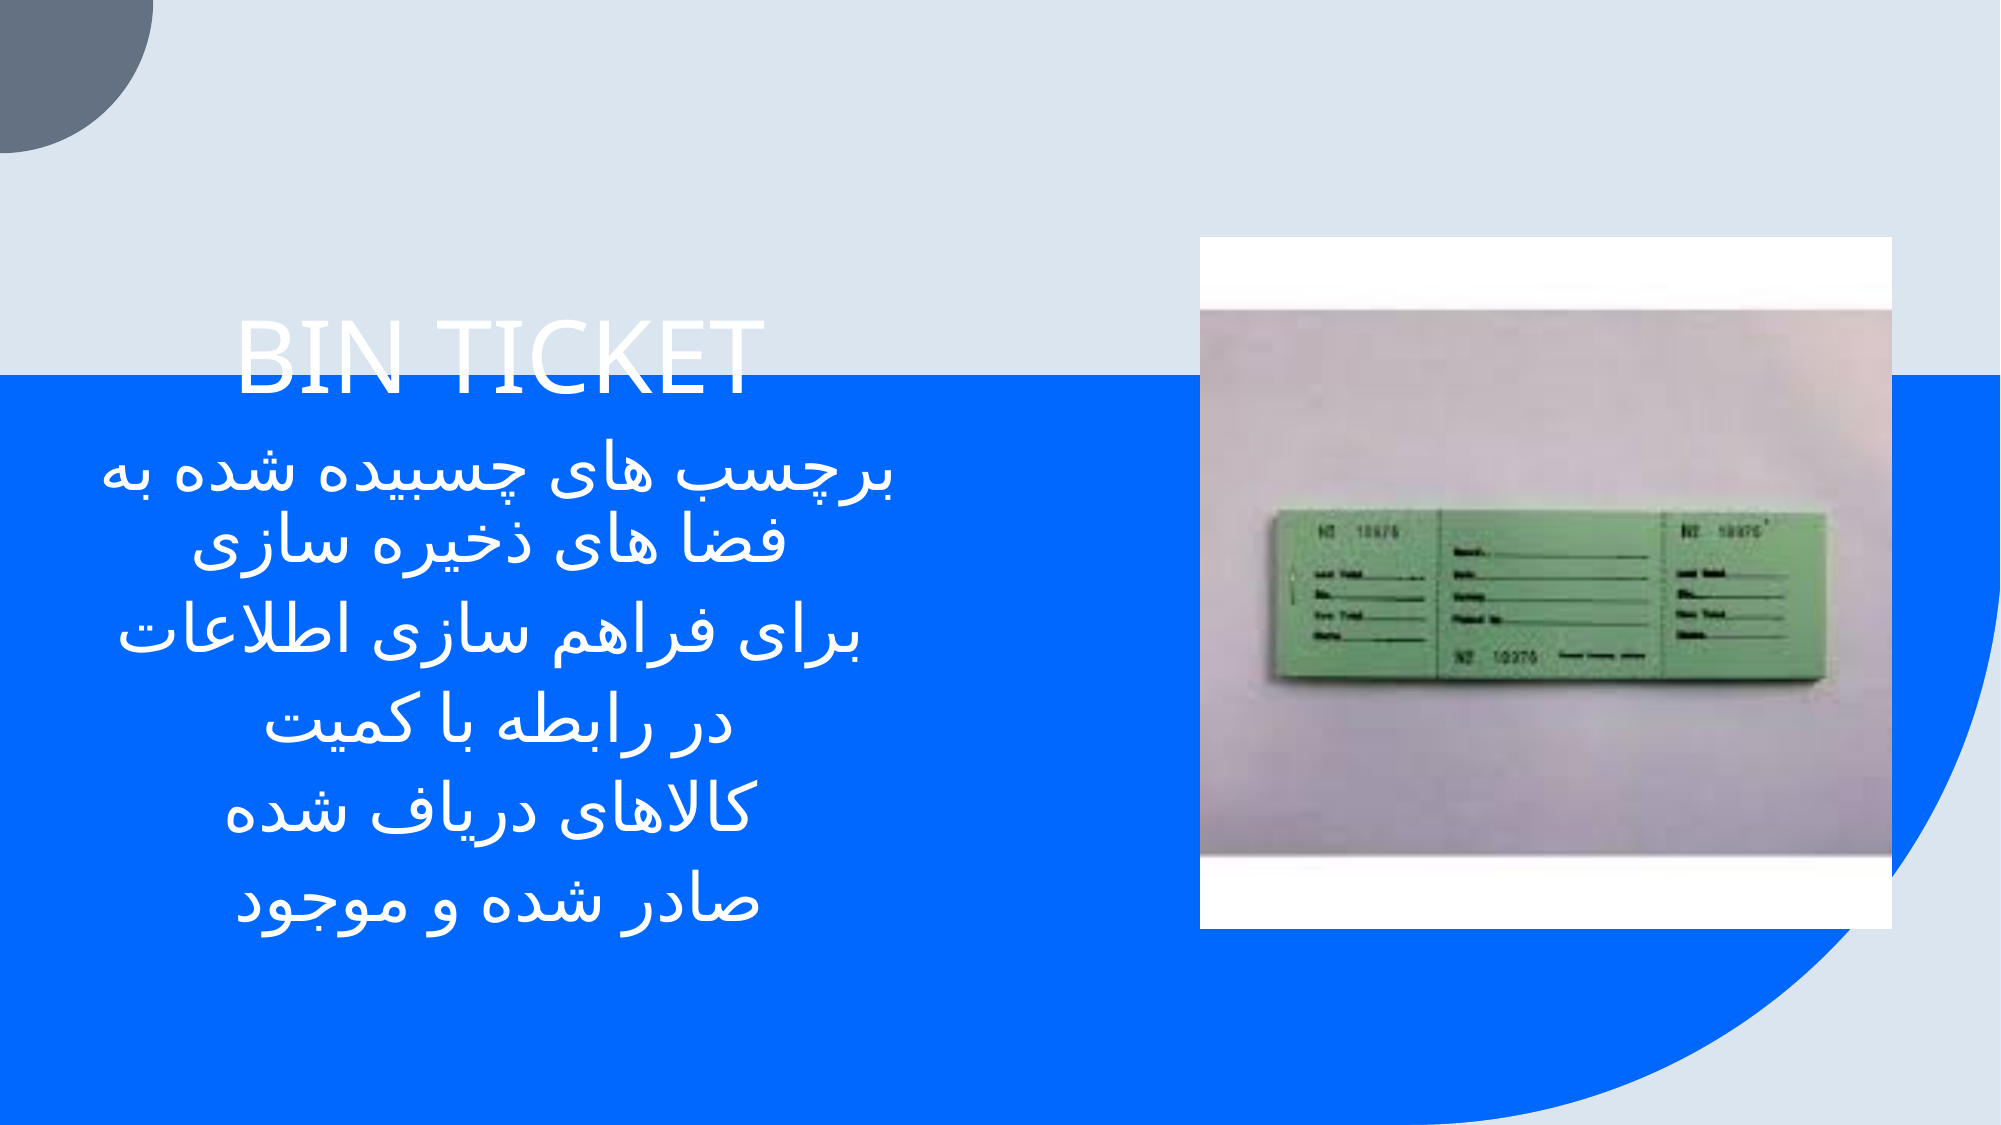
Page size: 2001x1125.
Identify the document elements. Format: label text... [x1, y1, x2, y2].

picture [1200, 237, 1892, 929]
list BIN TICKET برچسب های چسبیده شده به فضا های ذخیره سازی برای فراهم سازی اطلاعات در رابطه با کمیت کالاهای دریاف شده صادر شده و موجود [56, 298, 942, 957]
